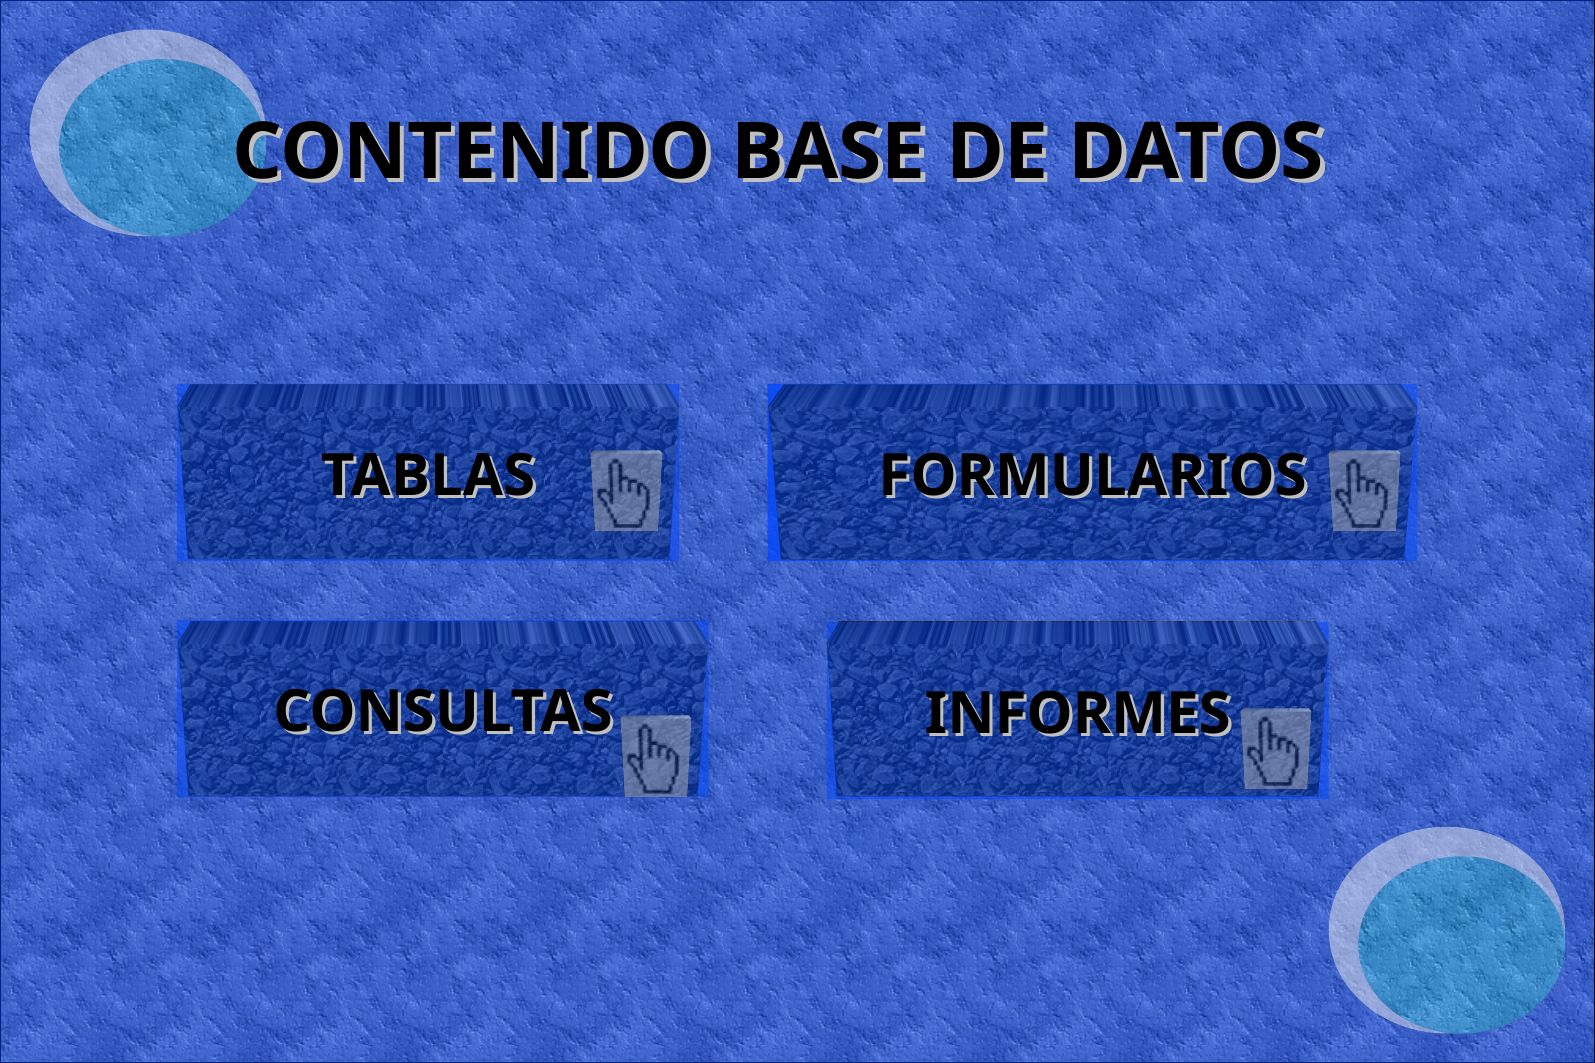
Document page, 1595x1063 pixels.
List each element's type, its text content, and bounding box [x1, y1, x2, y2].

title CONTENIDO BASE DE DATOS [70, 59, 1506, 237]
text_box CONSULTAS [177, 620, 709, 798]
text_box TABLAS [177, 383, 680, 562]
picture [59, 107, 70, 188]
text_box INFORMES [826, 622, 1329, 800]
picture [1358, 874, 1565, 1034]
text_box FORMULARIOS [767, 383, 1418, 562]
list [88, 243, 1524, 945]
